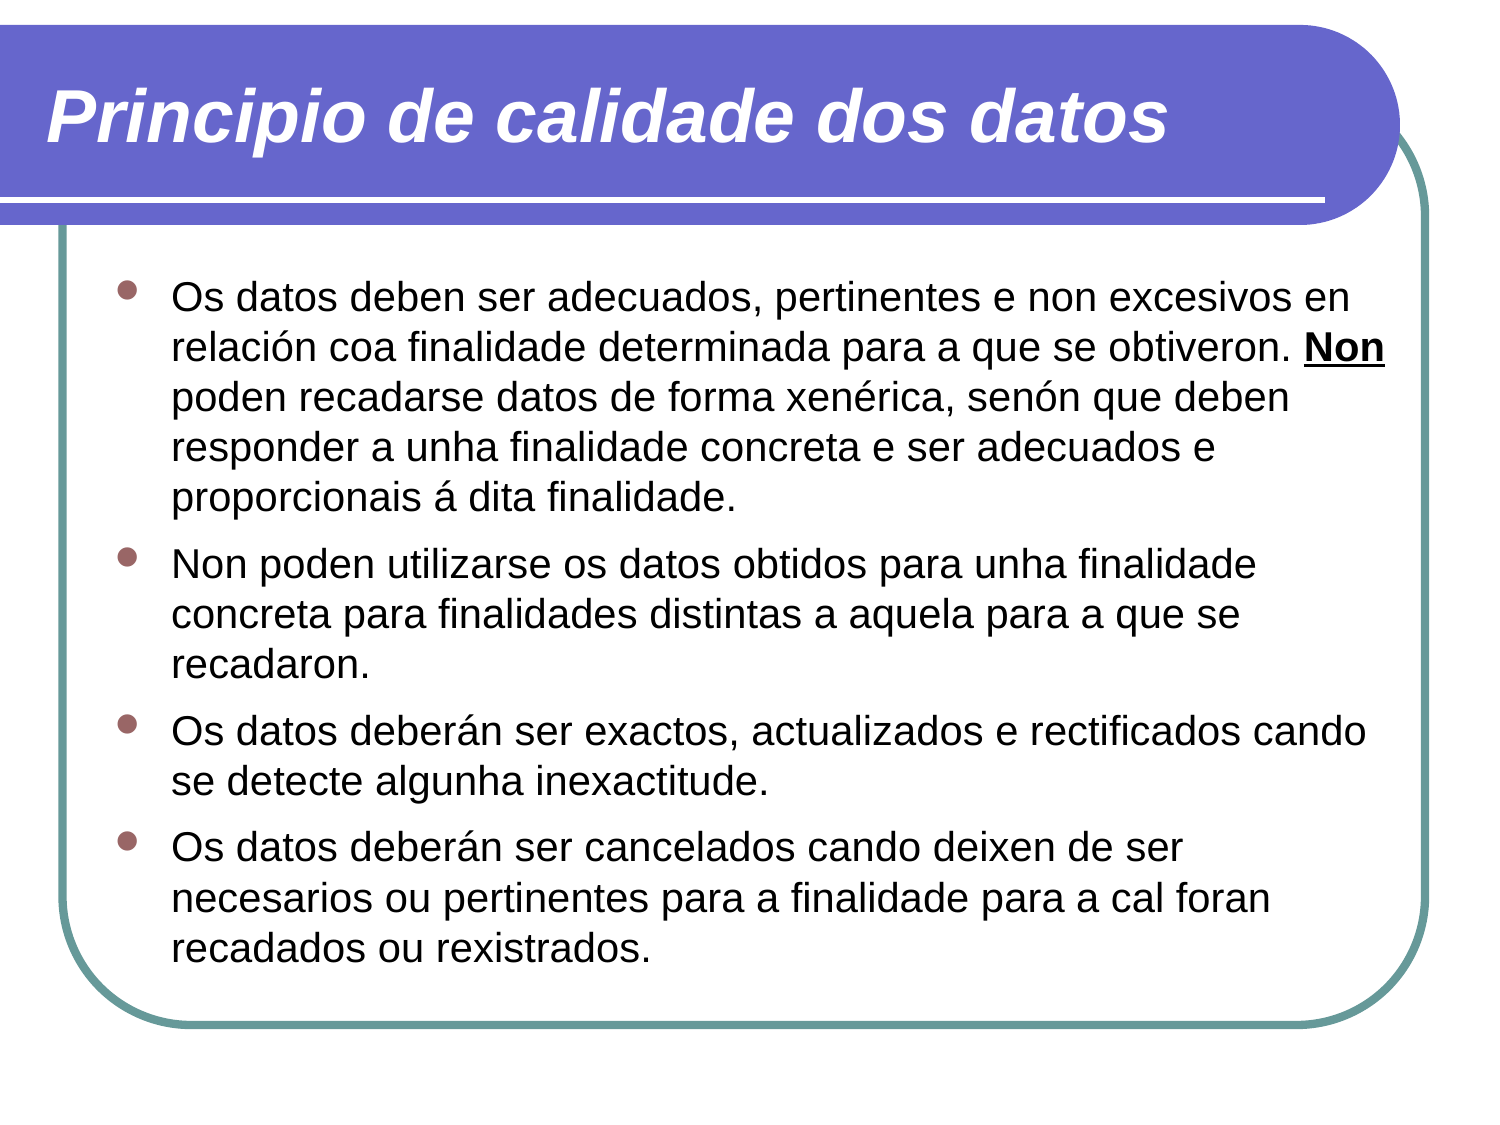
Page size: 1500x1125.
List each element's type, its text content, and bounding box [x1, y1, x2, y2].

title Principio de calidade dos datos [31, 0, 1347, 226]
list Os datos deben ser adecuados, pertinentes e non excesivos en relación coa finalidade determinada para a que se obtiveron. Non poden recadarse datos de forma xenérica, senón que deben responder a unha finalidade concreta e ser adecuados e proporcionais á dita finalidade. Non poden utilizarse os datos obtidos para unha finalidade concreta para finalidades distintas a aquela para a que se recadaron. Os datos deberán ser exactos, actualizados e rectificados cando se detecte algunha inexactitude. Os datos deberán ser cancelados cando deixen de ser necesarios ou pertinentes para a finalidade para a cal foran recadados ou rexistrados. [99, 262, 1401, 988]
